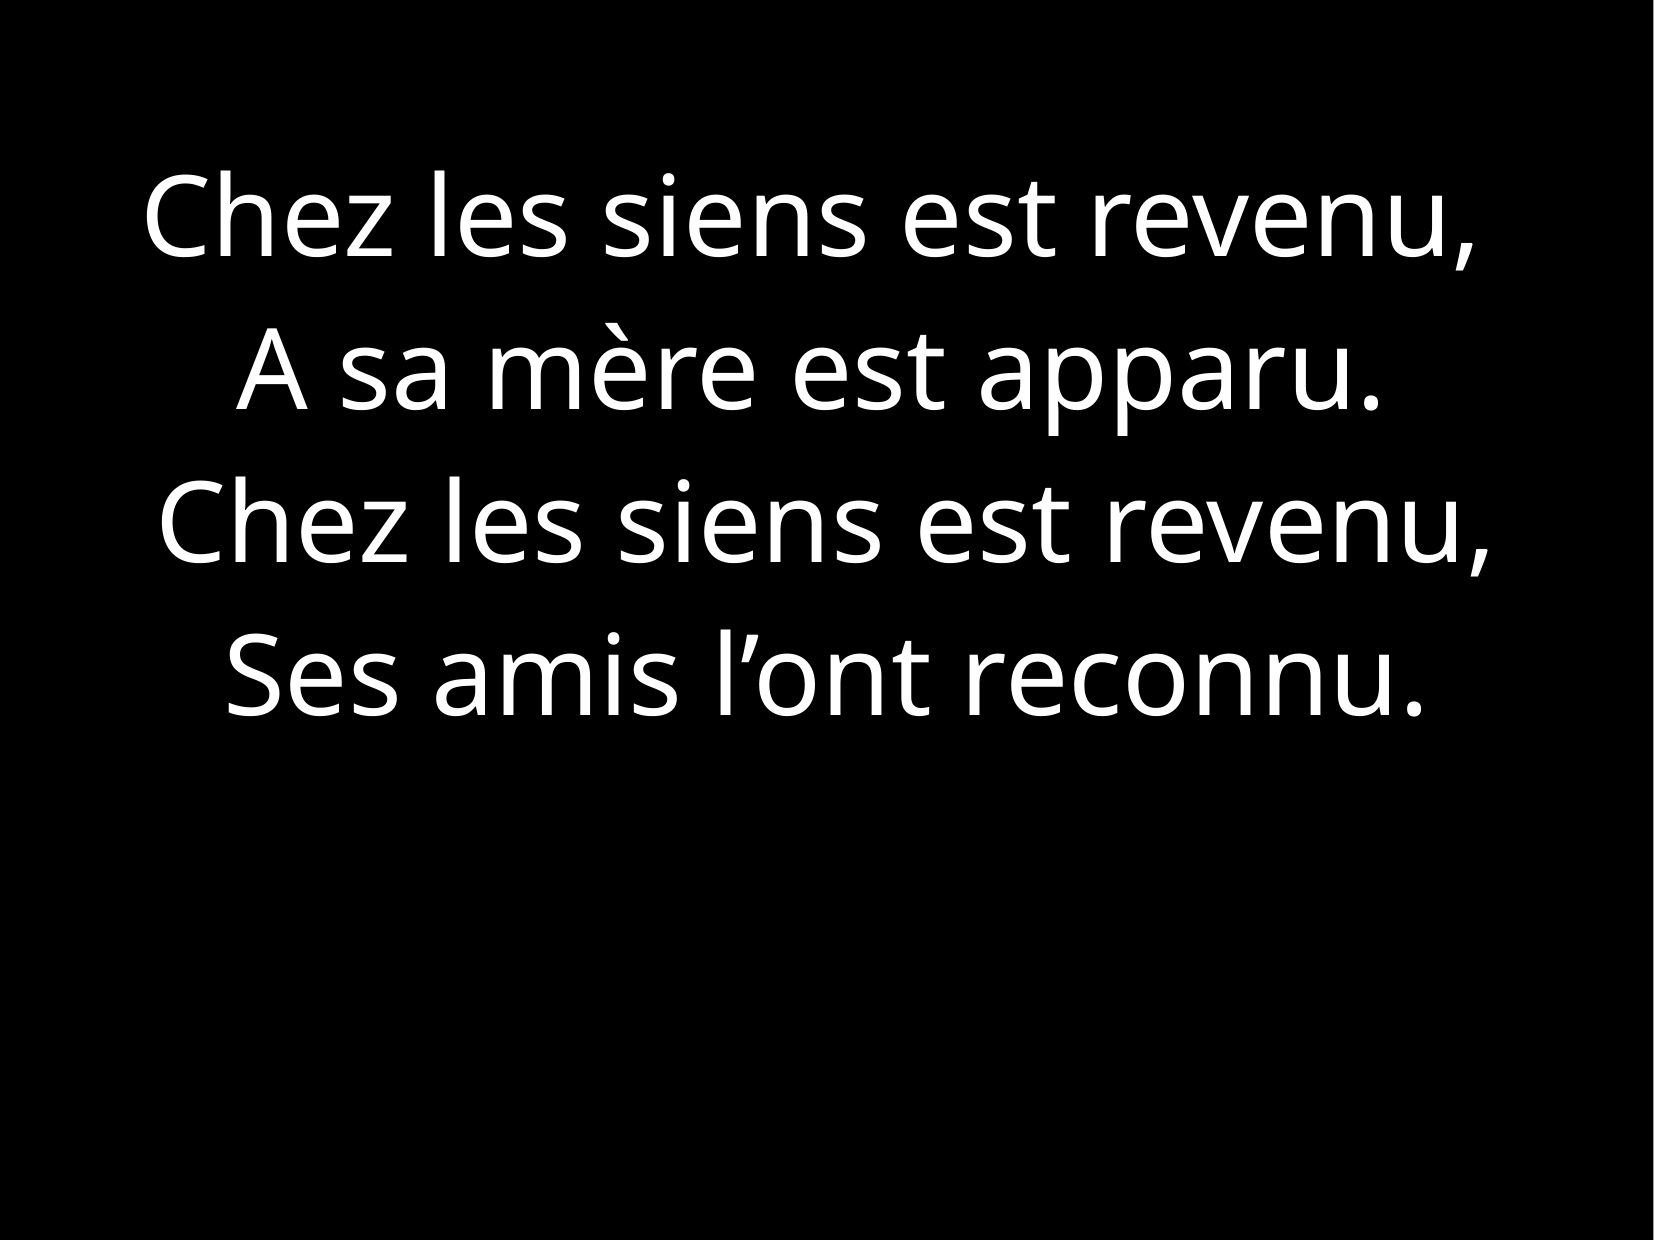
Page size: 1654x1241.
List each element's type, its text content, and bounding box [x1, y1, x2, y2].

subtitle Chez les siens est revenu, A sa mère est apparu. Chez les siens est revenu, Ses amis l’ont reconnu. [82, 82, 1571, 1109]
